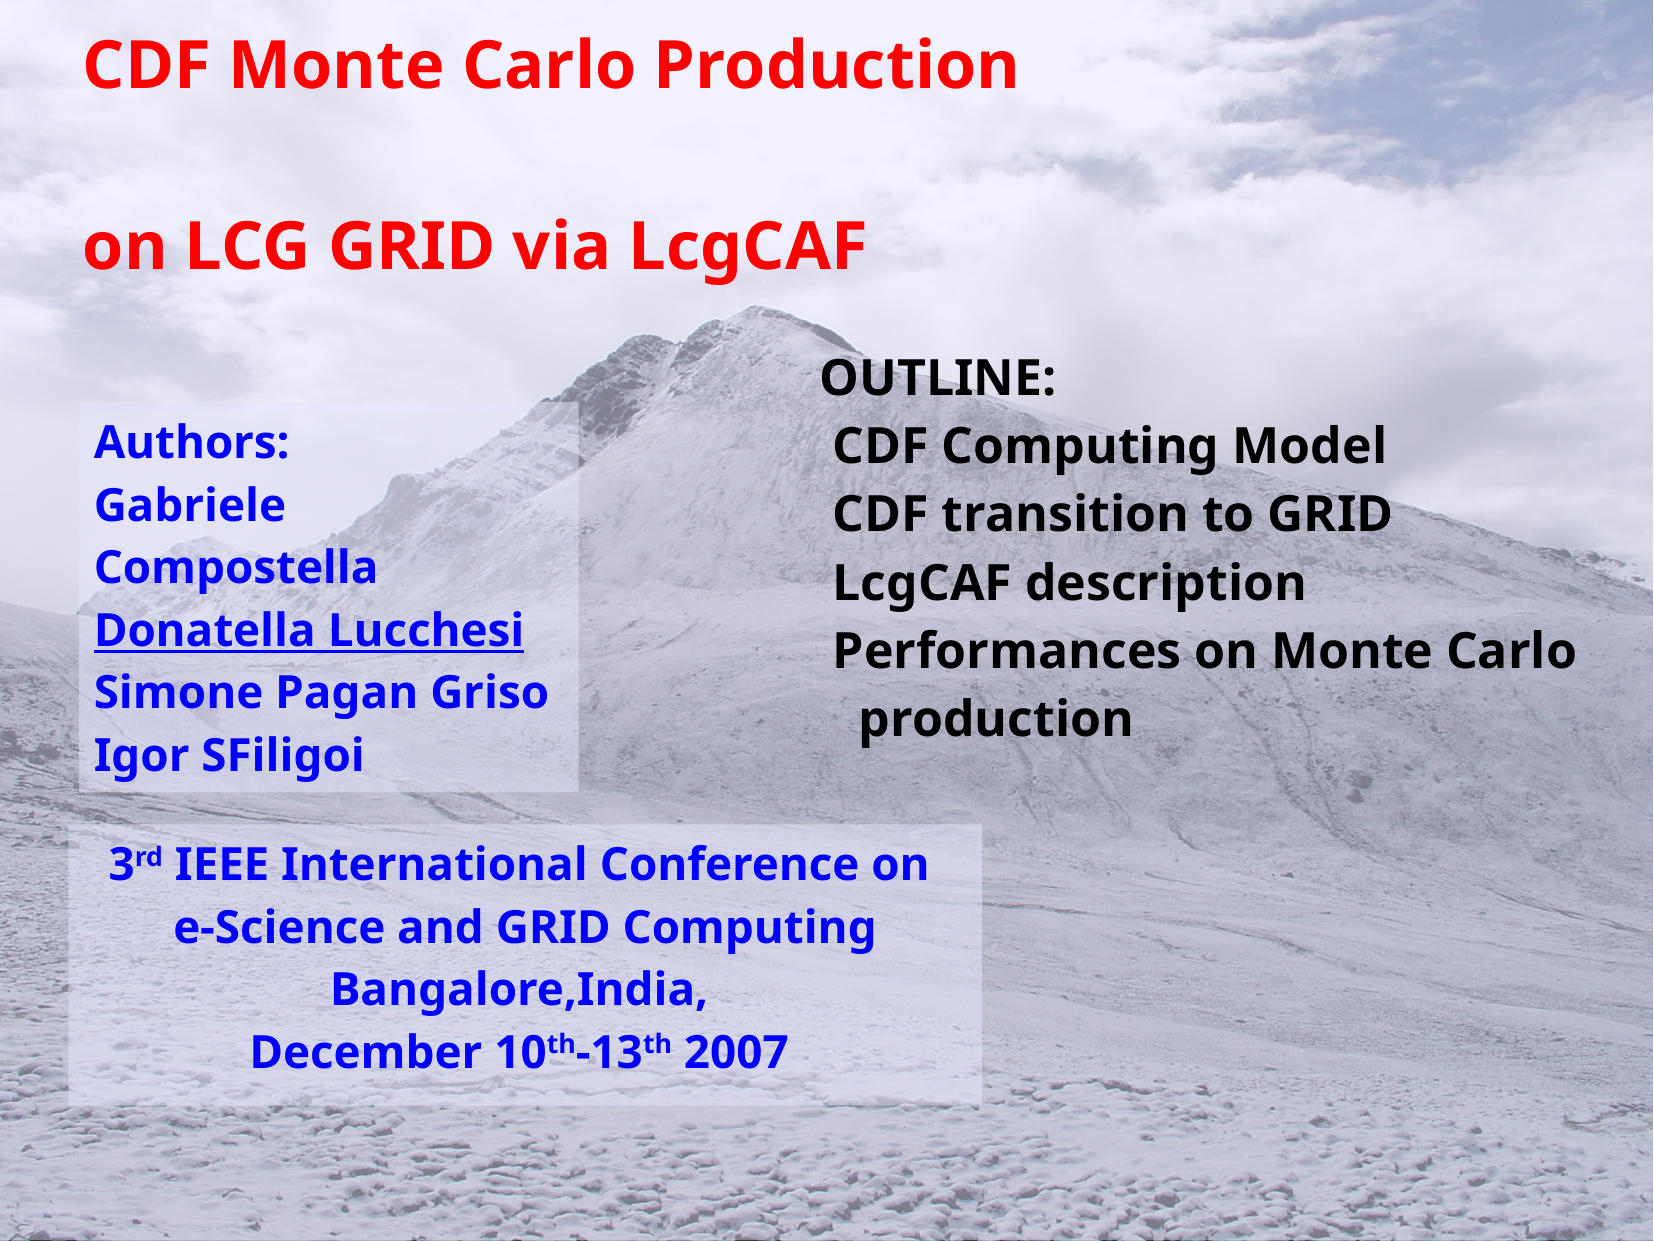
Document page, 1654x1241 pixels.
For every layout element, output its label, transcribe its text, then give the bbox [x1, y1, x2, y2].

text_box Authors: Gabriele Compostella Donatella Lucchesi Simone Pagan Griso Igor SFiligoi [79, 402, 579, 737]
text_box 3rd IEEE International Conference on e-Science and GRID Computing Bangalore,India, December 10th-13th 2007 [68, 824, 983, 1106]
text_box [0, 0, 1653, 1241]
text_box OUTLINE: CDF Computing Model CDF transition to GRID LcgCAF description Performances on Monte Carlo production [804, 334, 1636, 767]
title CDF Monte Carlo Production on LCG GRID via LcgCAF [82, 49, 1029, 257]
